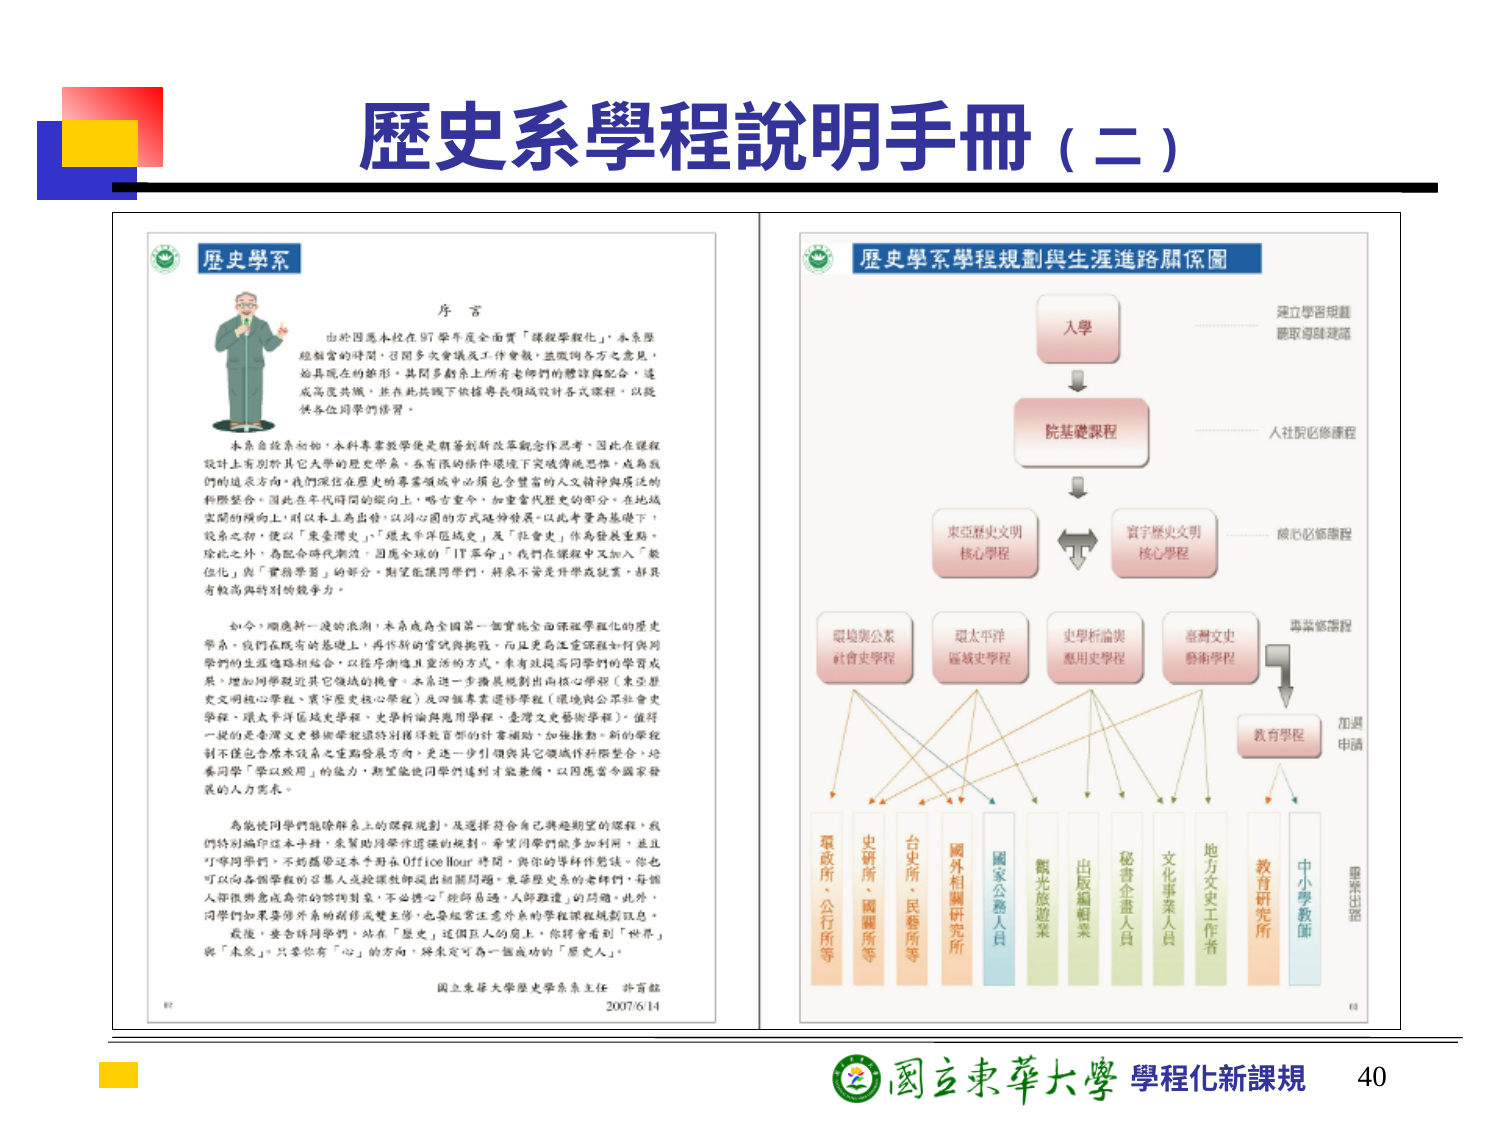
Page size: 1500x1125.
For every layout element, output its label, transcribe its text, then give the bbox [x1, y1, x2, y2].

title 歷史系學程說明手冊(二) [174, 75, 1369, 188]
picture [113, 213, 1400, 1030]
text_box 40 [1342, 1050, 1468, 1101]
